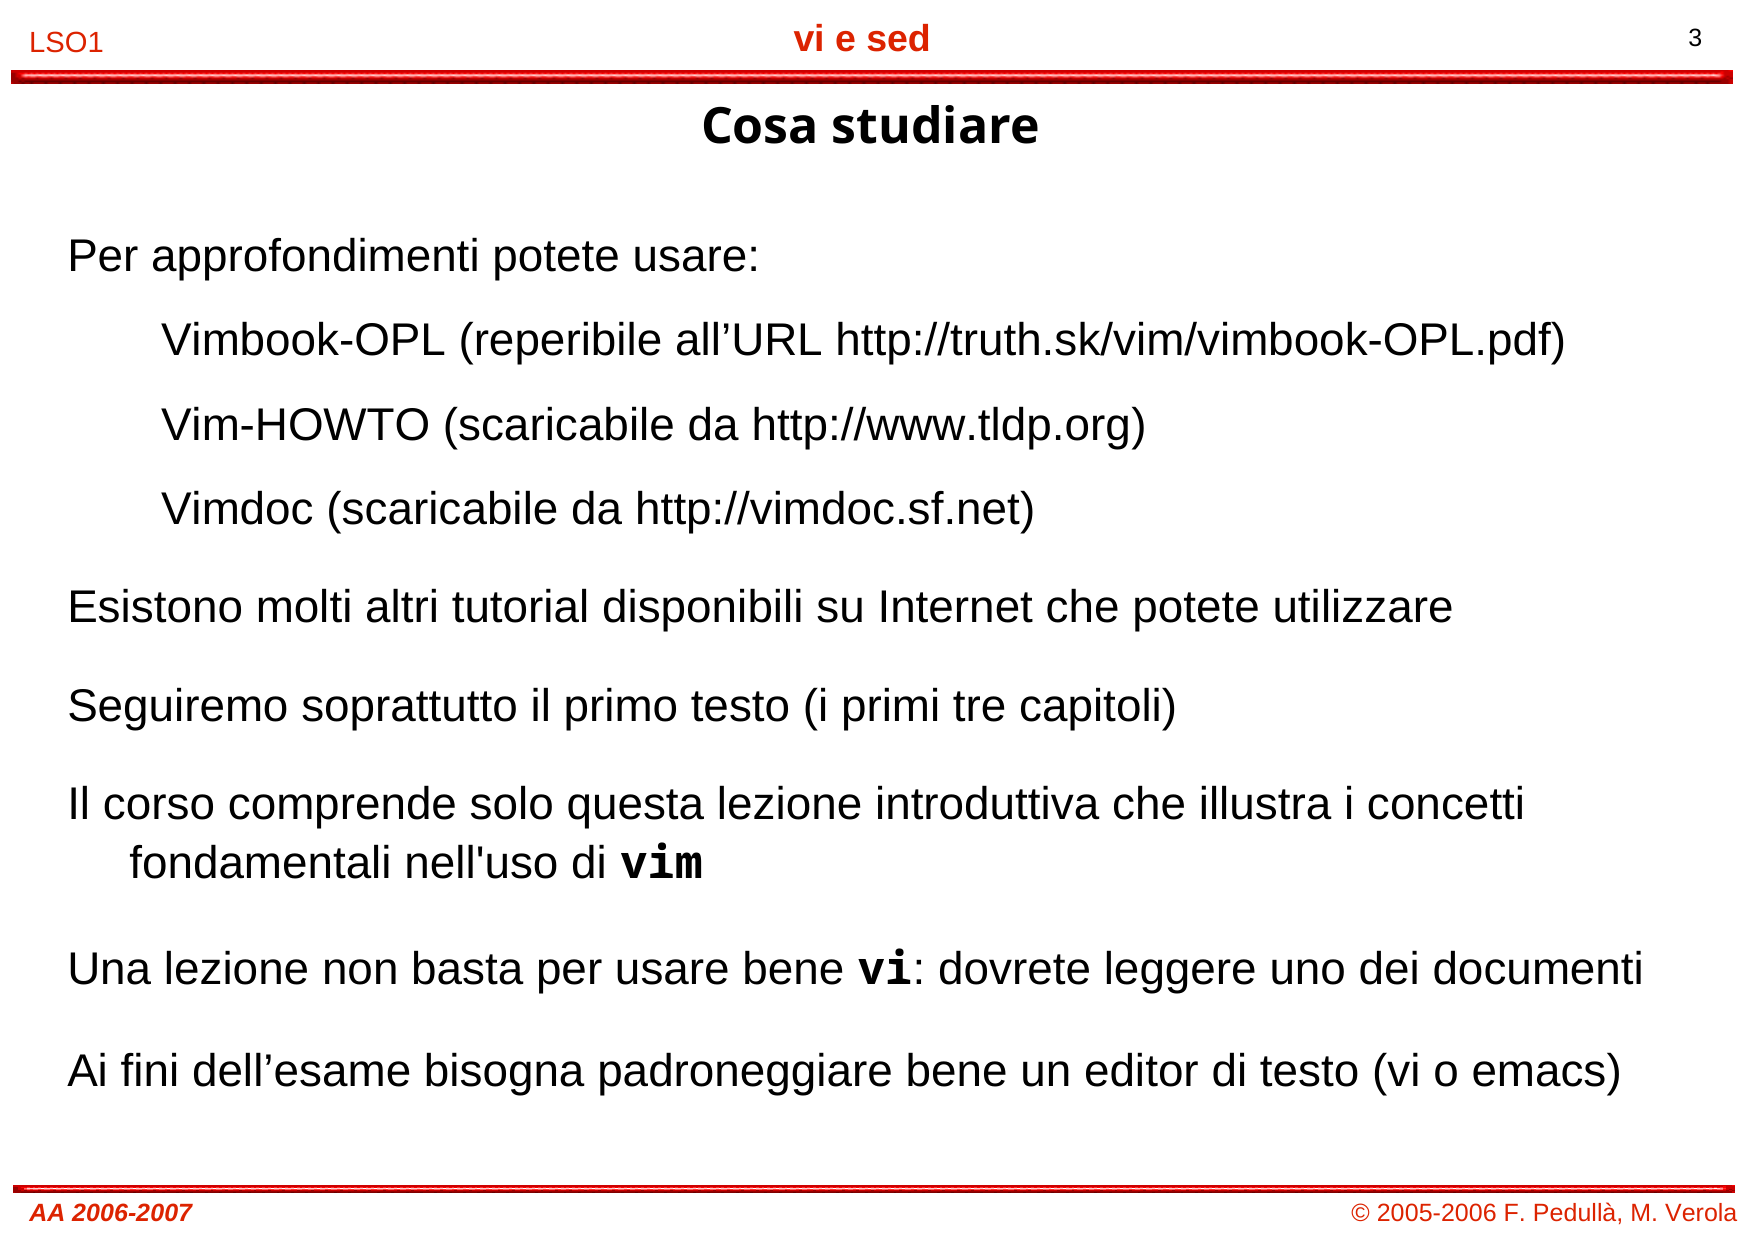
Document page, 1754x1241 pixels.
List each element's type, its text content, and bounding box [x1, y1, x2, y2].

picture [11, 70, 1733, 84]
picture [13, 1185, 1735, 1193]
list Per approfondimenti potete usare: Vimbook-OPL (reperibile all’URL http://truth.sk/vim/vimbook-OPL.pdf) Vim-HOWTO (scaricabile da http://www.tldp.org) Vimdoc (scaricabile da http://vimdoc.sf.net) Esistono molti altri tutorial disponibili su Internet che potete utilizzare Seguiremo soprattutto il primo testo (i primi tre capitoli) Il corso comprende solo questa lezione introduttiva che illustra i concetti fondamentali nell'uso di vim Una lezione non basta per usare bene vi: dovrete leggere uno dei documenti Ai fini dell’esame bisogna padroneggiare bene un editor di testo (vi o emacs) [52, 218, 1726, 1182]
title Cosa studiare [665, 78, 1076, 174]
